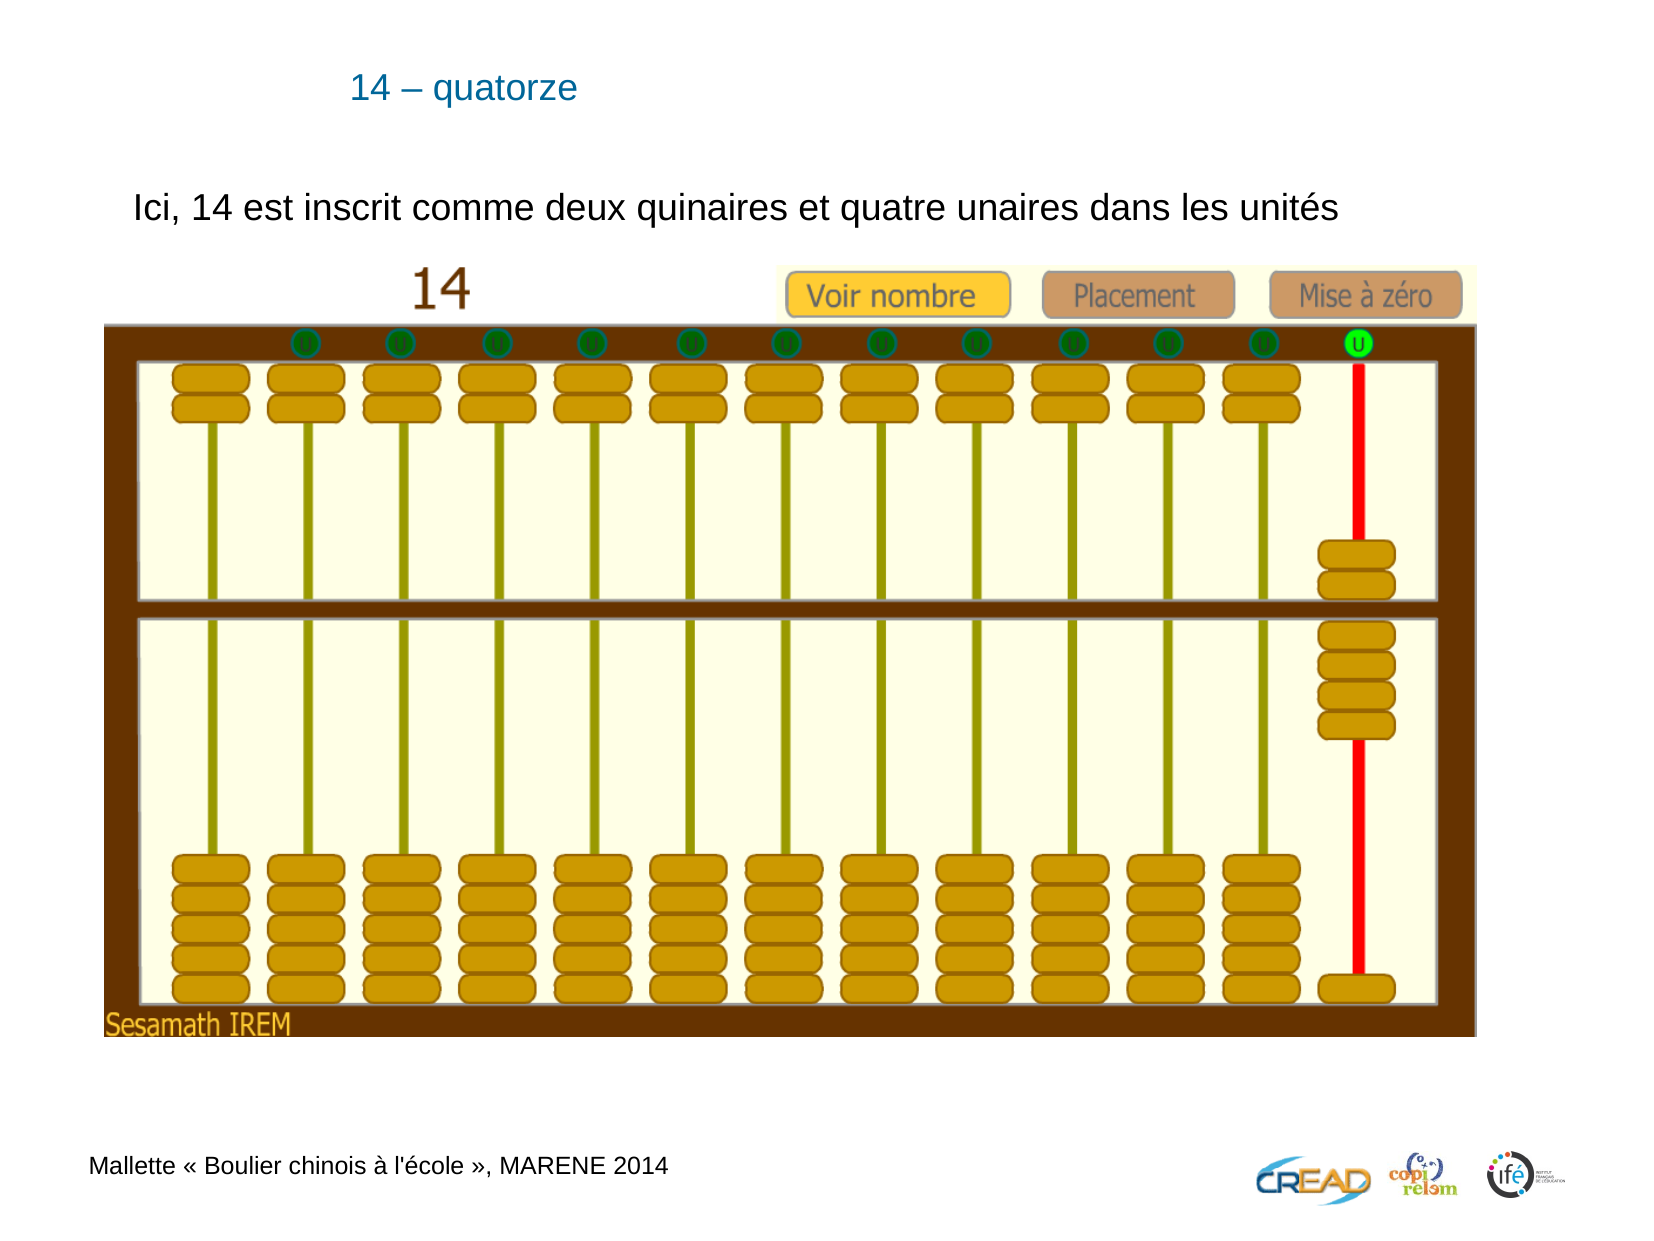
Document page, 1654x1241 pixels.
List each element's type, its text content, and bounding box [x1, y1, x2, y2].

picture [1387, 1151, 1461, 1197]
picture [1487, 1151, 1565, 1198]
text_box Ici, 14 est inscrit comme deux quinaires et quatre unaires dans les unités [118, 179, 1368, 237]
picture [1251, 1151, 1377, 1211]
picture [104, 265, 1477, 1037]
text_box 14 – quatorze [334, 59, 680, 116]
